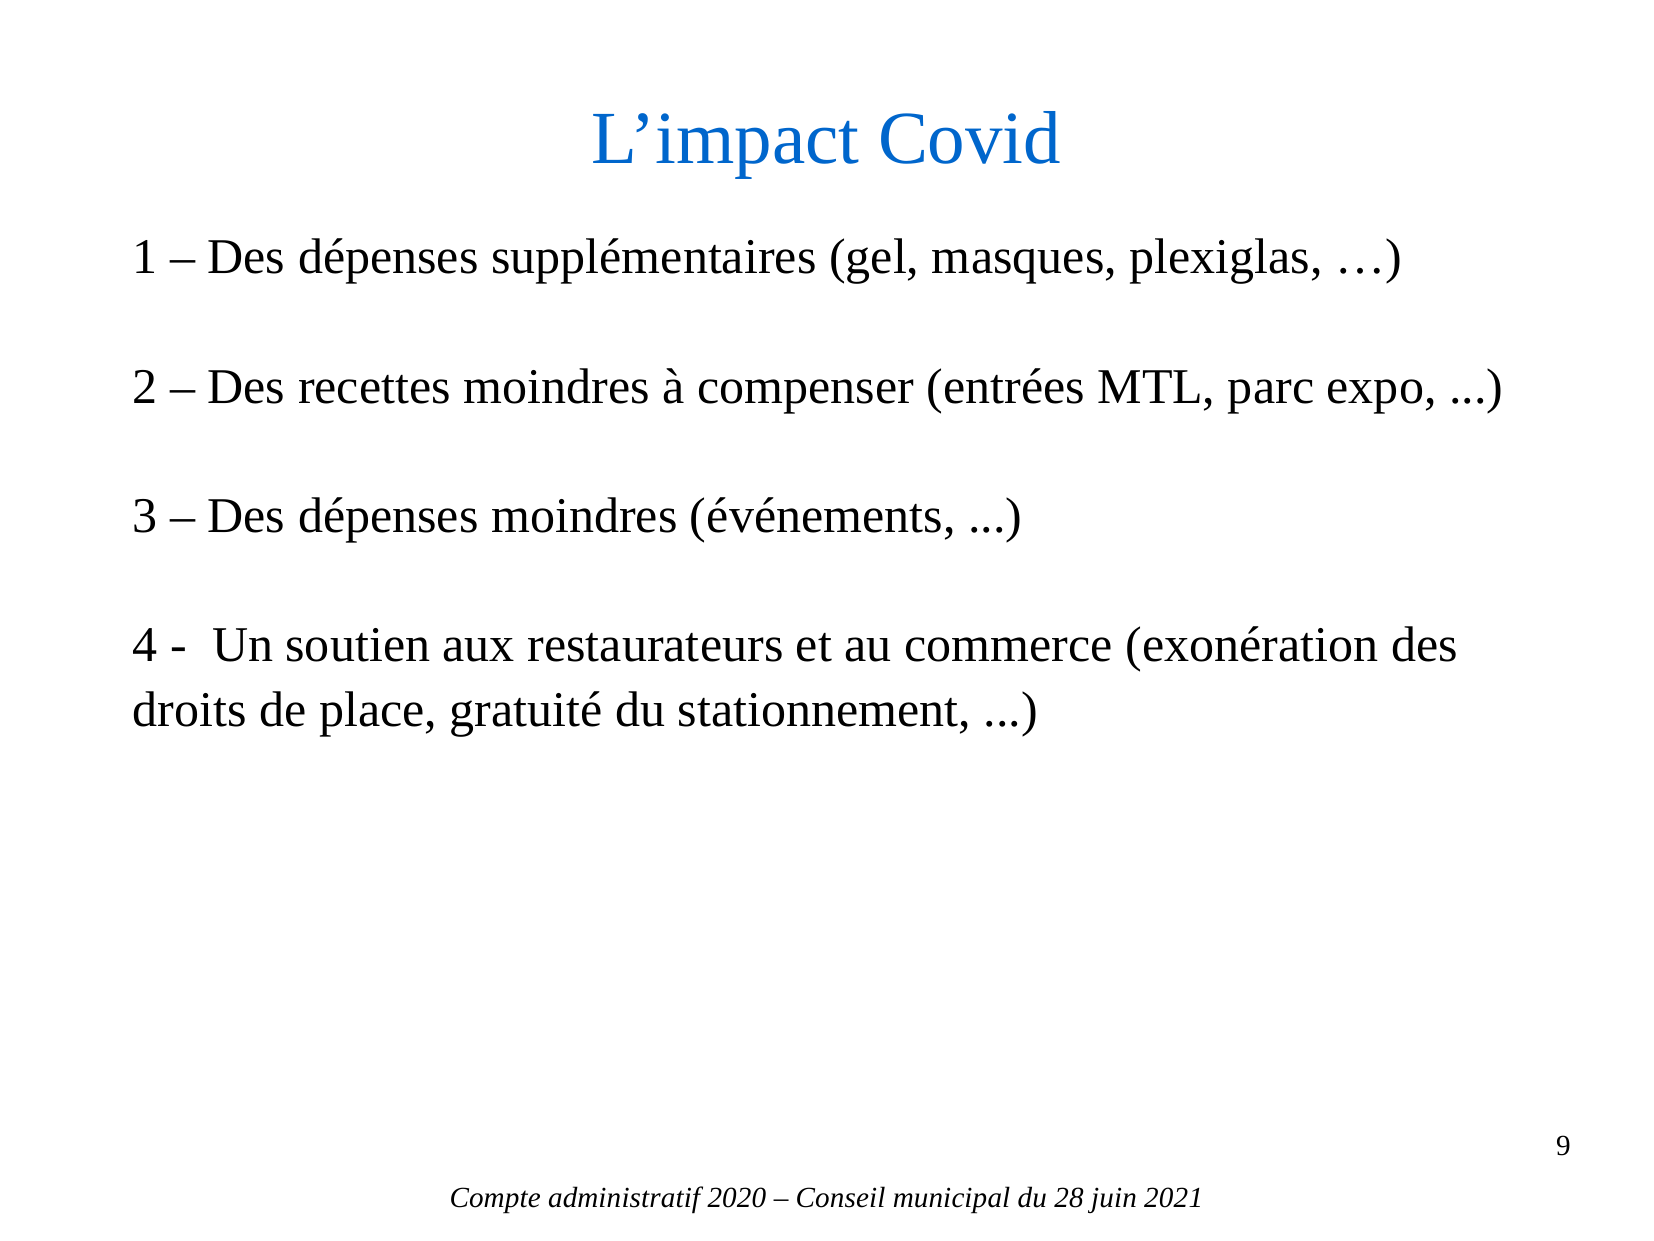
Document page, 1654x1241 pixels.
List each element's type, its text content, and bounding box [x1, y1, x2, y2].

title L’impact Covid [82, 82, 1571, 195]
text_box 1 – Des dépenses supplémentaires (gel, masques, plexiglas, …) 2 – Des recettes moindres à compenser (entrées MTL, parc expo, ...) 3 – Des dépenses moindres (événements, ...) 4 - Un soutien aux restaurateurs et au commerce (exonération des droits de place, gratuité du stationnement, ...) [118, 212, 1560, 745]
